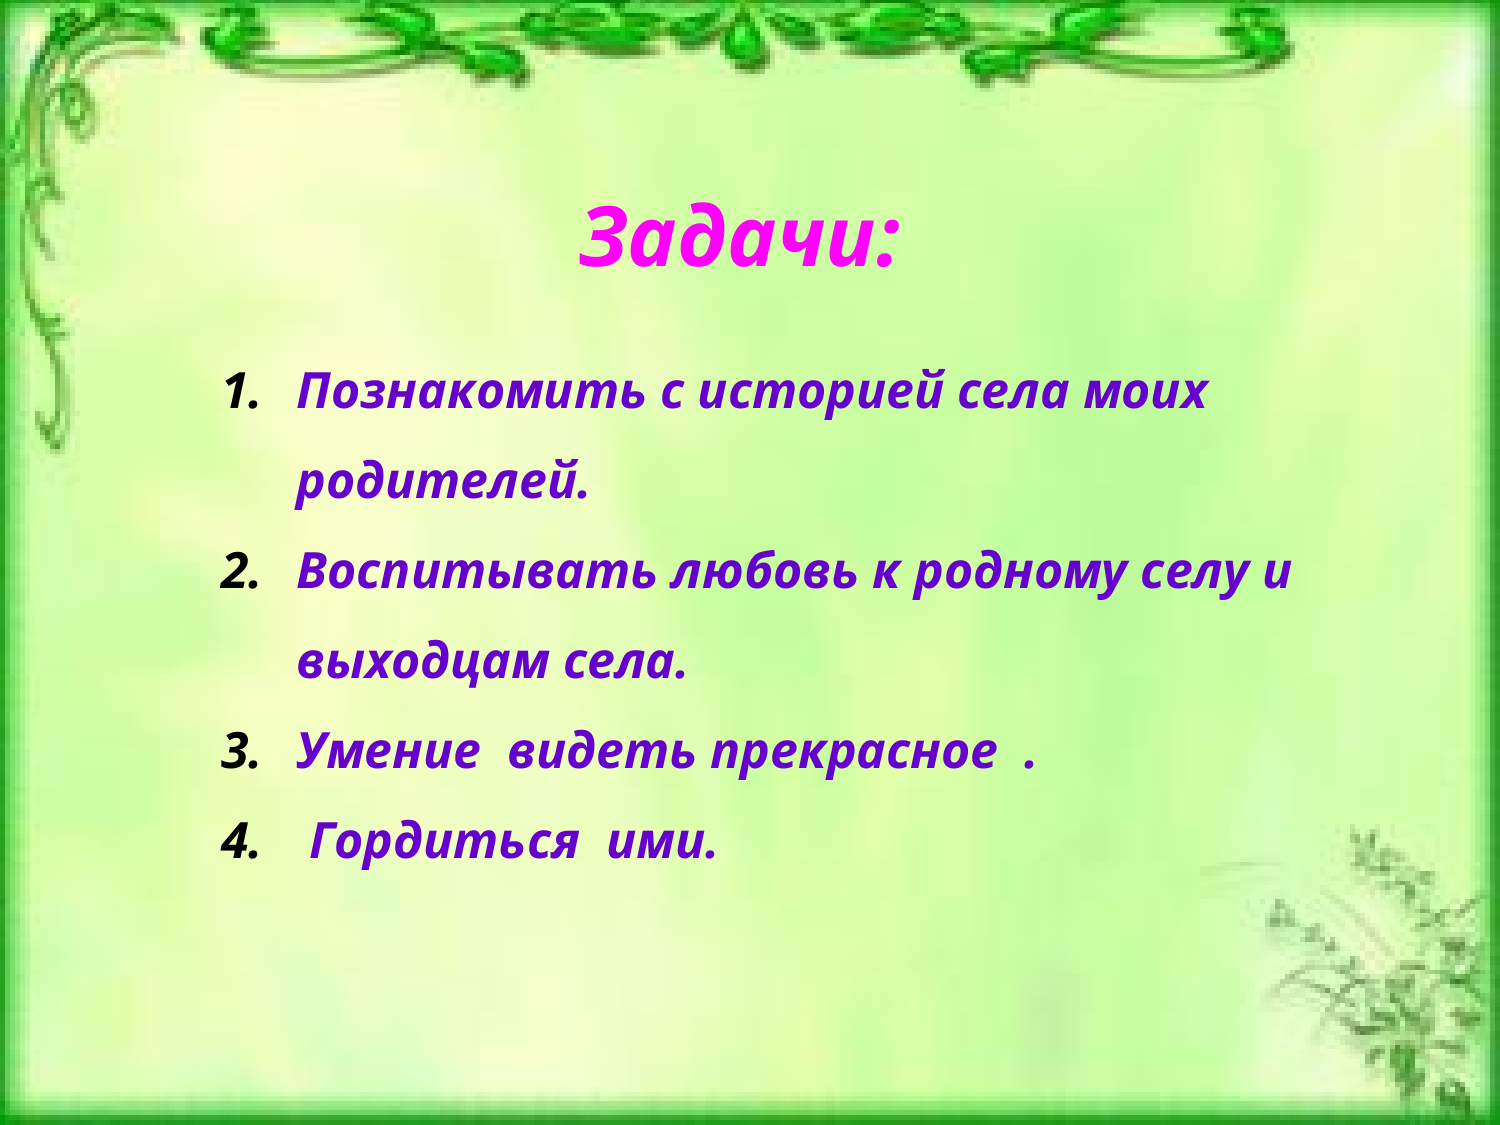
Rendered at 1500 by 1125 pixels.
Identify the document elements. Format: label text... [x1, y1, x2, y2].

list Познакомить с историей села моих родителей. Воспитывать любовь к родному селу и выходцам села. Умение видеть прекрасное . Гордиться ими. [206, 321, 1428, 1004]
title Задачи: [175, 0, 1303, 291]
picture [0, 0, 1500, 1125]
